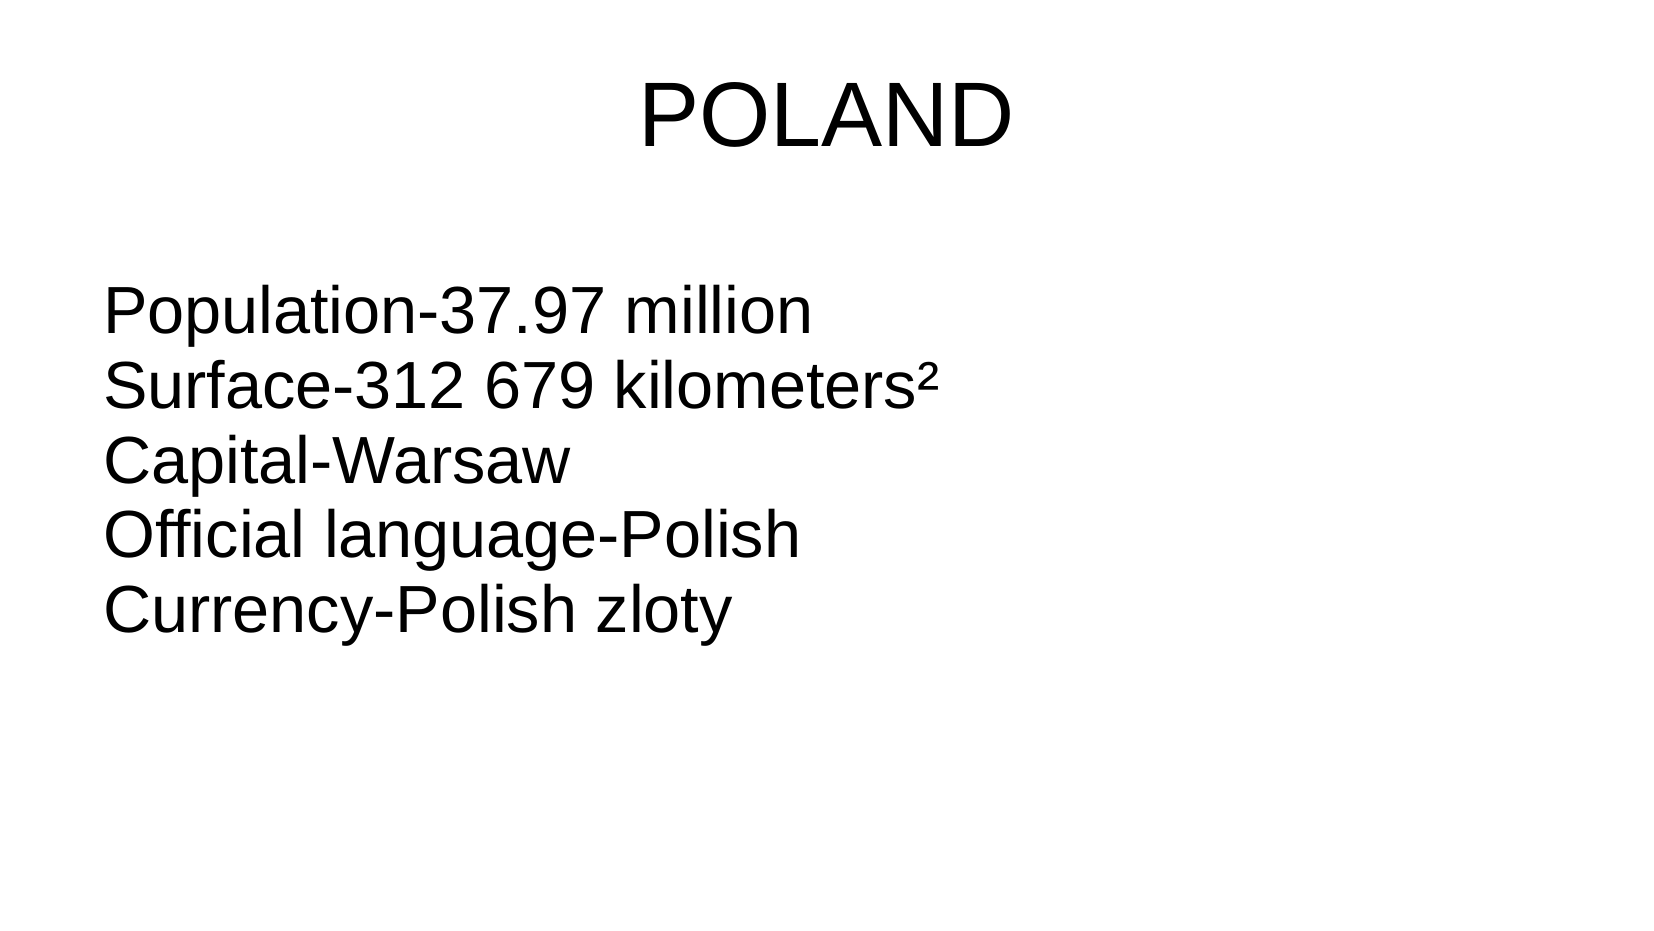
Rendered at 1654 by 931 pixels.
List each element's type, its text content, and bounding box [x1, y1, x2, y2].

title POLAND [82, 37, 1571, 193]
text_box Population-37.97 million Surface-312 679 kilometers² Capital-Warsaw Official language-Polish Currency-Polish zloty [88, 265, 1152, 857]
